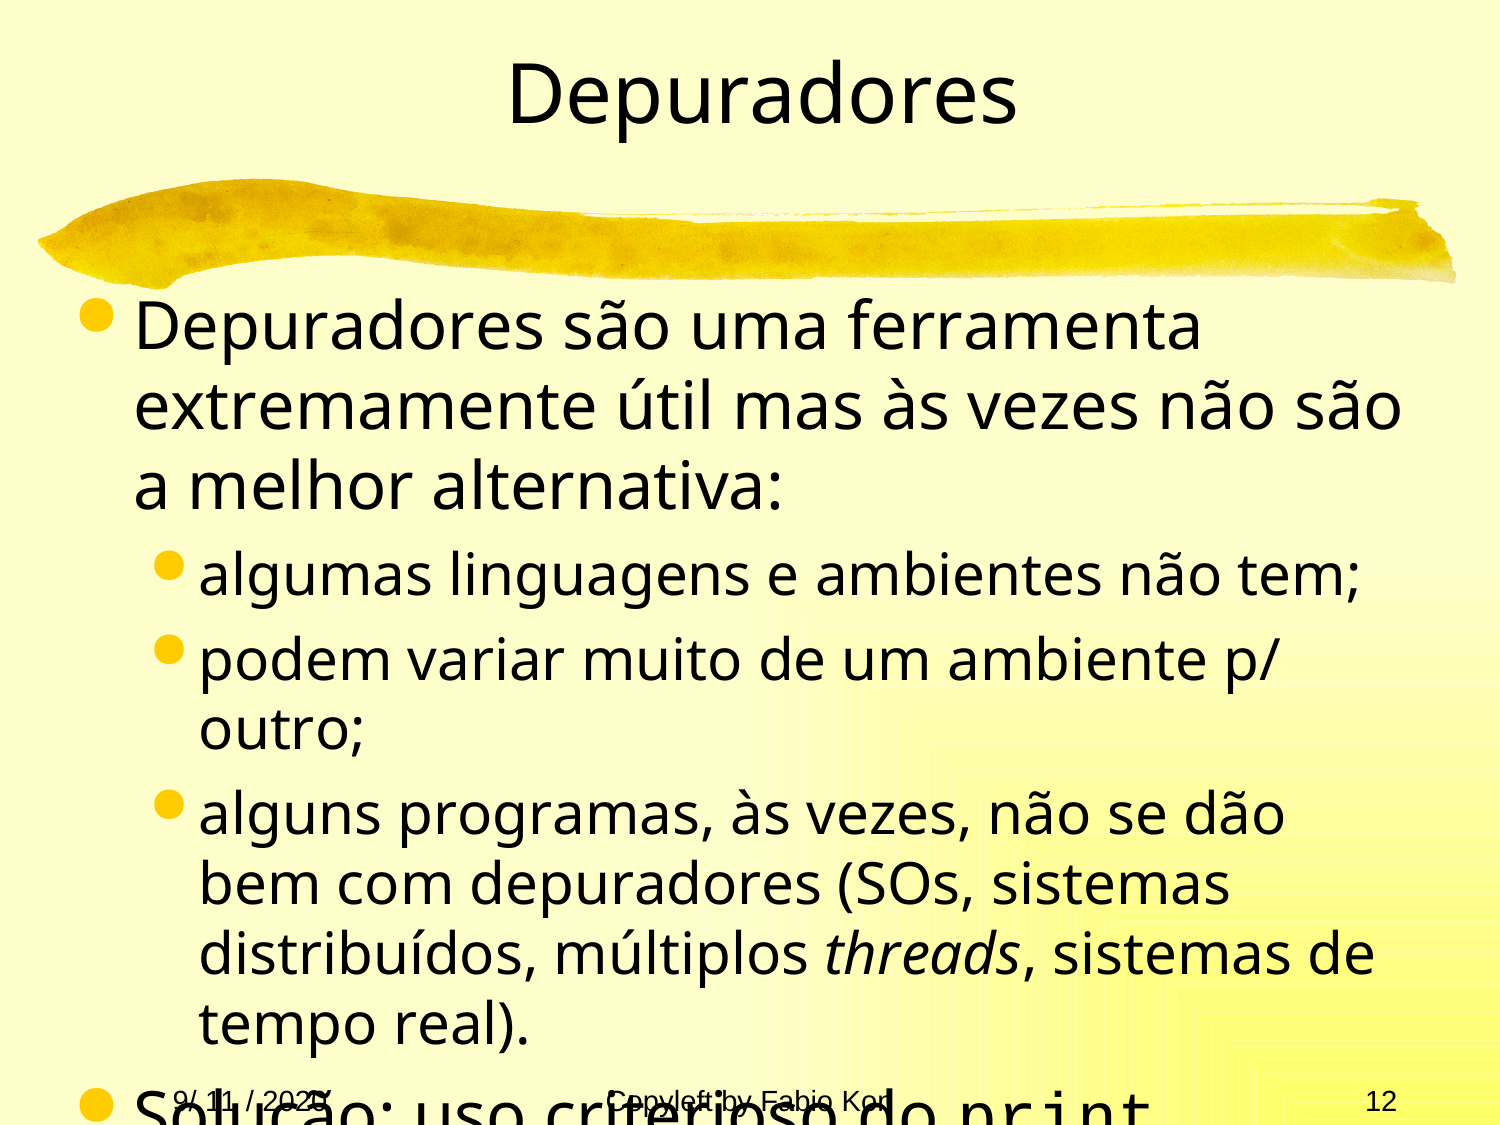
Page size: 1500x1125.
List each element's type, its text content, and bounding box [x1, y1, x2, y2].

title Depuradores [125, 12, 1401, 148]
picture [24, 174, 1463, 297]
list Depuradores são uma ferramenta extremamente útil mas às vezes não são a melhor alternativa: algumas linguagens e ambientes não tem; podem variar muito de um ambiente p/ outro; alguns programas, às vezes, não se dão bem com depuradores (SOs, sistemas distribuídos, múltiplos threads, sistemas de tempo real). Solução: uso criterioso do print. [62, 274, 1438, 1051]
